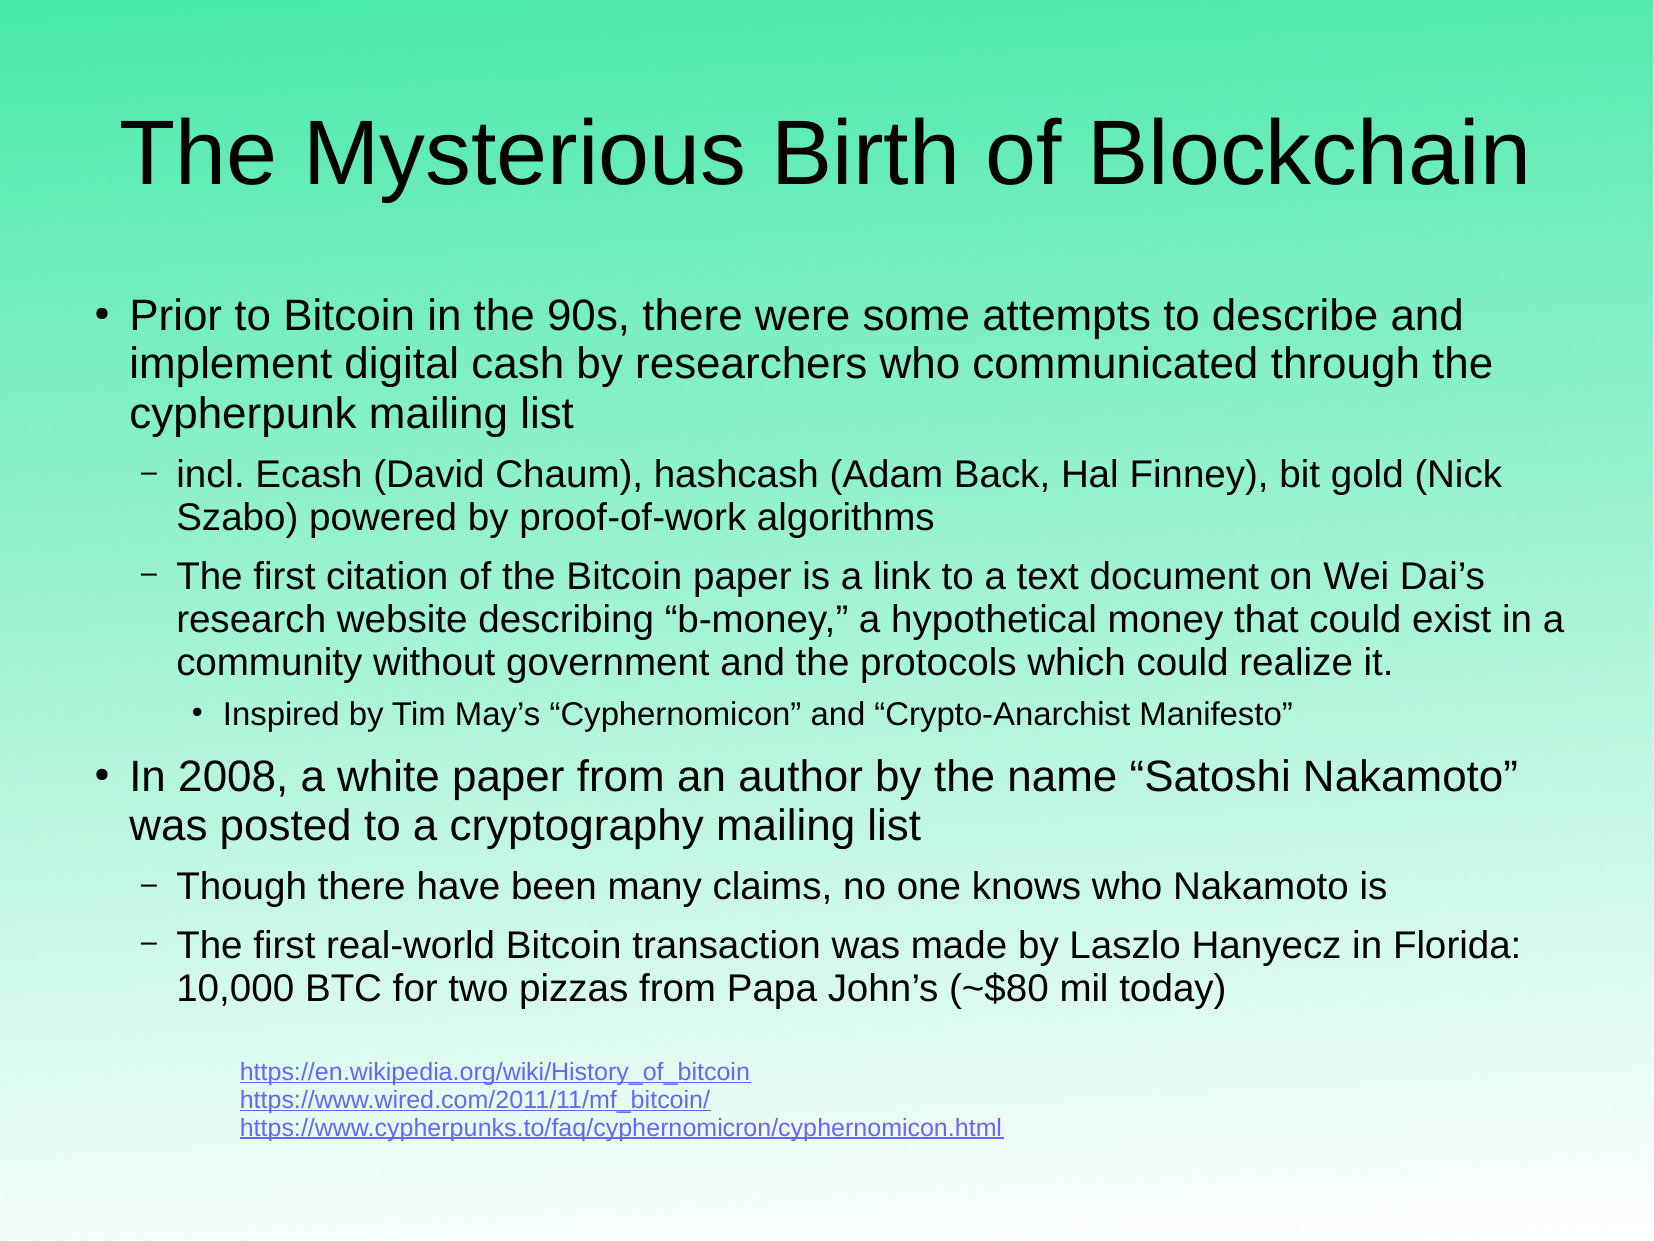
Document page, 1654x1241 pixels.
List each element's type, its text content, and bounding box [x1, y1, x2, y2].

title The Mysterious Birth of Blockchain [82, 49, 1571, 257]
text_box https://en.wikipedia.org/wiki/History_of_bitcoin https://www.wired.com/2011/11/mf_bitcoin/ https://www.cypherpunks.to/faq/cyphernomicron/cyphernomicon.html [225, 1050, 1366, 1177]
picture [0, 0, 1654, 1241]
list Prior to Bitcoin in the 90s, there were some attempts to describe and implement digital cash by researchers who communicated through the cypherpunk mailing list incl. Ecash (David Chaum), hashcash (Adam Back, Hal Finney), bit gold (Nick Szabo) powered by proof-of-work algorithms The first citation of the Bitcoin paper is a link to a text document on Wei Dai’s research website describing “b-money,” a hypothetical money that could exist in a community without government and the protocols which could realize it. Inspired by Tim May’s “Cyphernomicon” and “Crypto-Anarchist Manifesto” In 2008, a white paper from an author by the name “Satoshi Nakamoto” was posted to a cryptography mailing list Though there have been many claims, no one knows who Nakamoto is The first real-world Bitcoin transaction was made by Laszlo Hanyecz in Florida: 10,000 BTC for two pizzas from Papa John’s (~$80 mil today) [82, 290, 1571, 1010]
